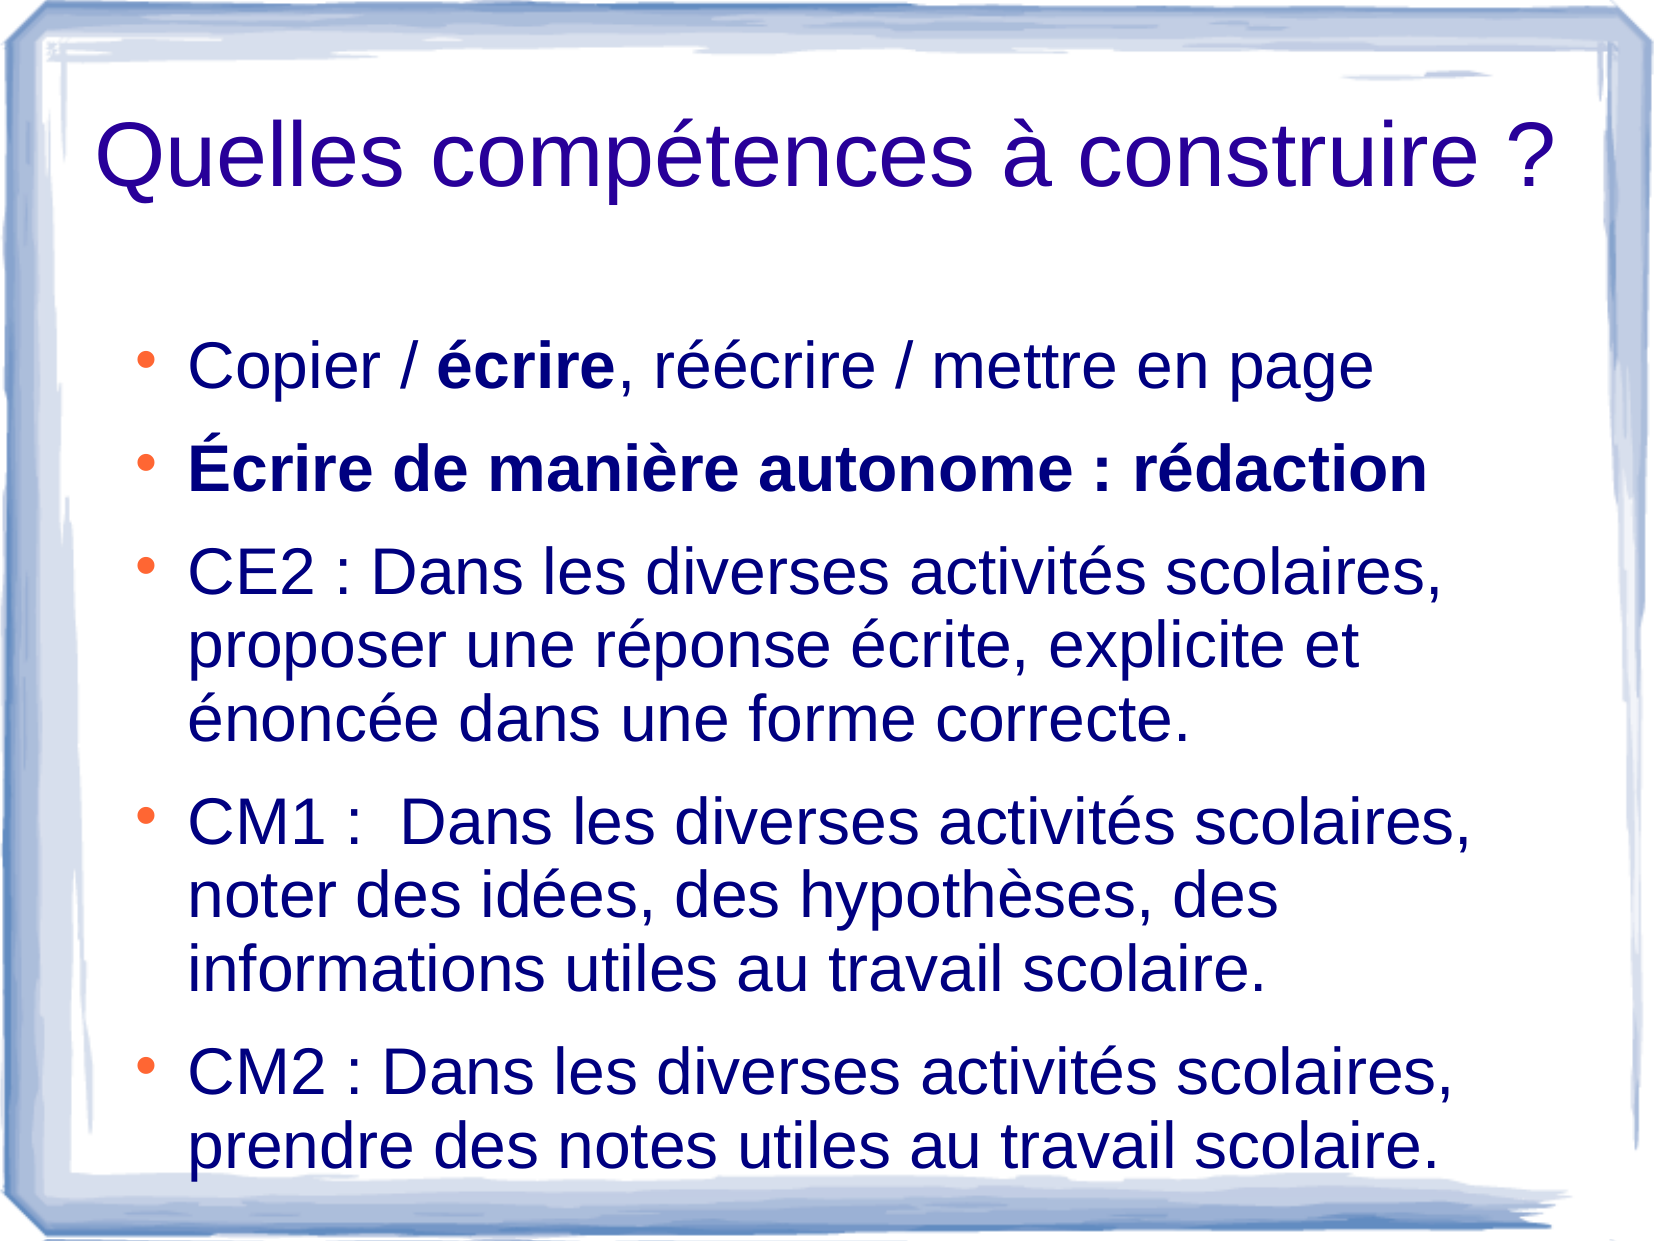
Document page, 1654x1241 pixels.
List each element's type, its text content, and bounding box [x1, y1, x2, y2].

title Quelles compétences à construire ? [82, 49, 1571, 257]
picture [0, 0, 1654, 1241]
list Copier / écrire, réécrire / mettre en page Écrire de manière autonome : rédaction CE2 : Dans les diverses activités scolaires, proposer une réponse écrite, explicite et énoncée dans une forme correcte. CM1 : Dans les diverses activités scolaires, noter des idées, des hypothèses, des informations utiles au travail scolaire. CM2 : Dans les diverses activités scolaires, prendre des notes utiles au travail scolaire. [118, 324, 1571, 1191]
